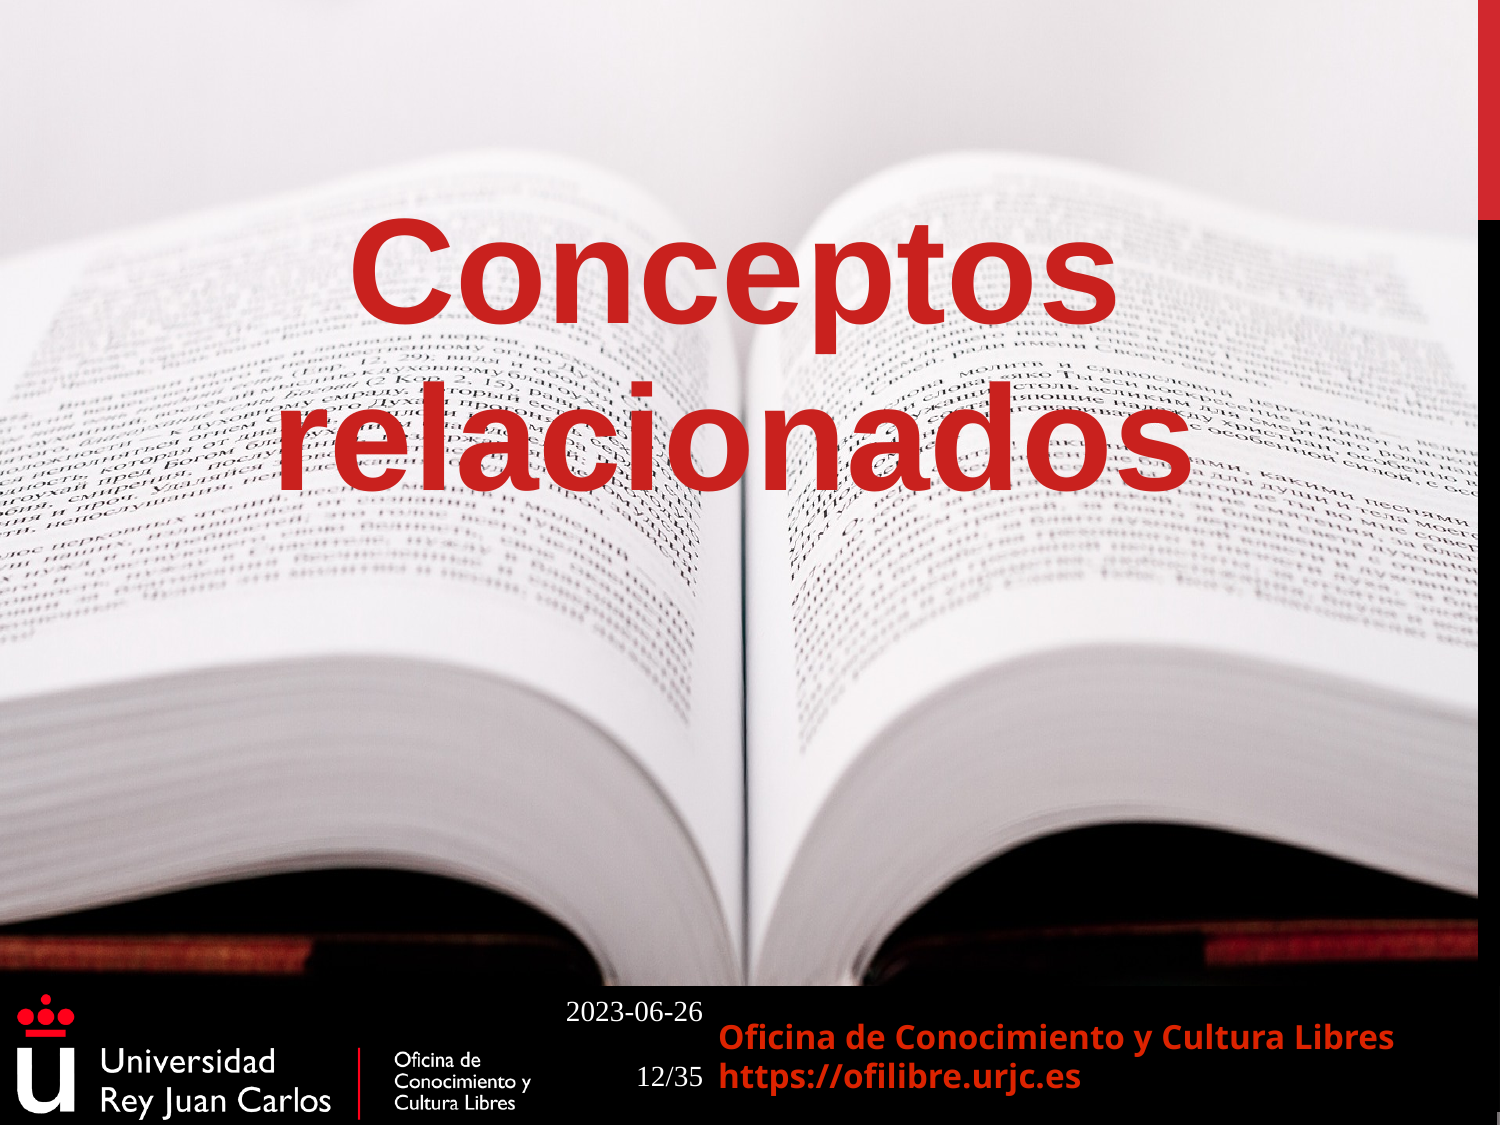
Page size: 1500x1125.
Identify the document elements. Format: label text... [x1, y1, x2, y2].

title [75, 389, 1425, 578]
text_box Conceptos relacionados [120, 179, 1351, 530]
picture [17, 994, 531, 1120]
picture [0, 0, 1478, 986]
